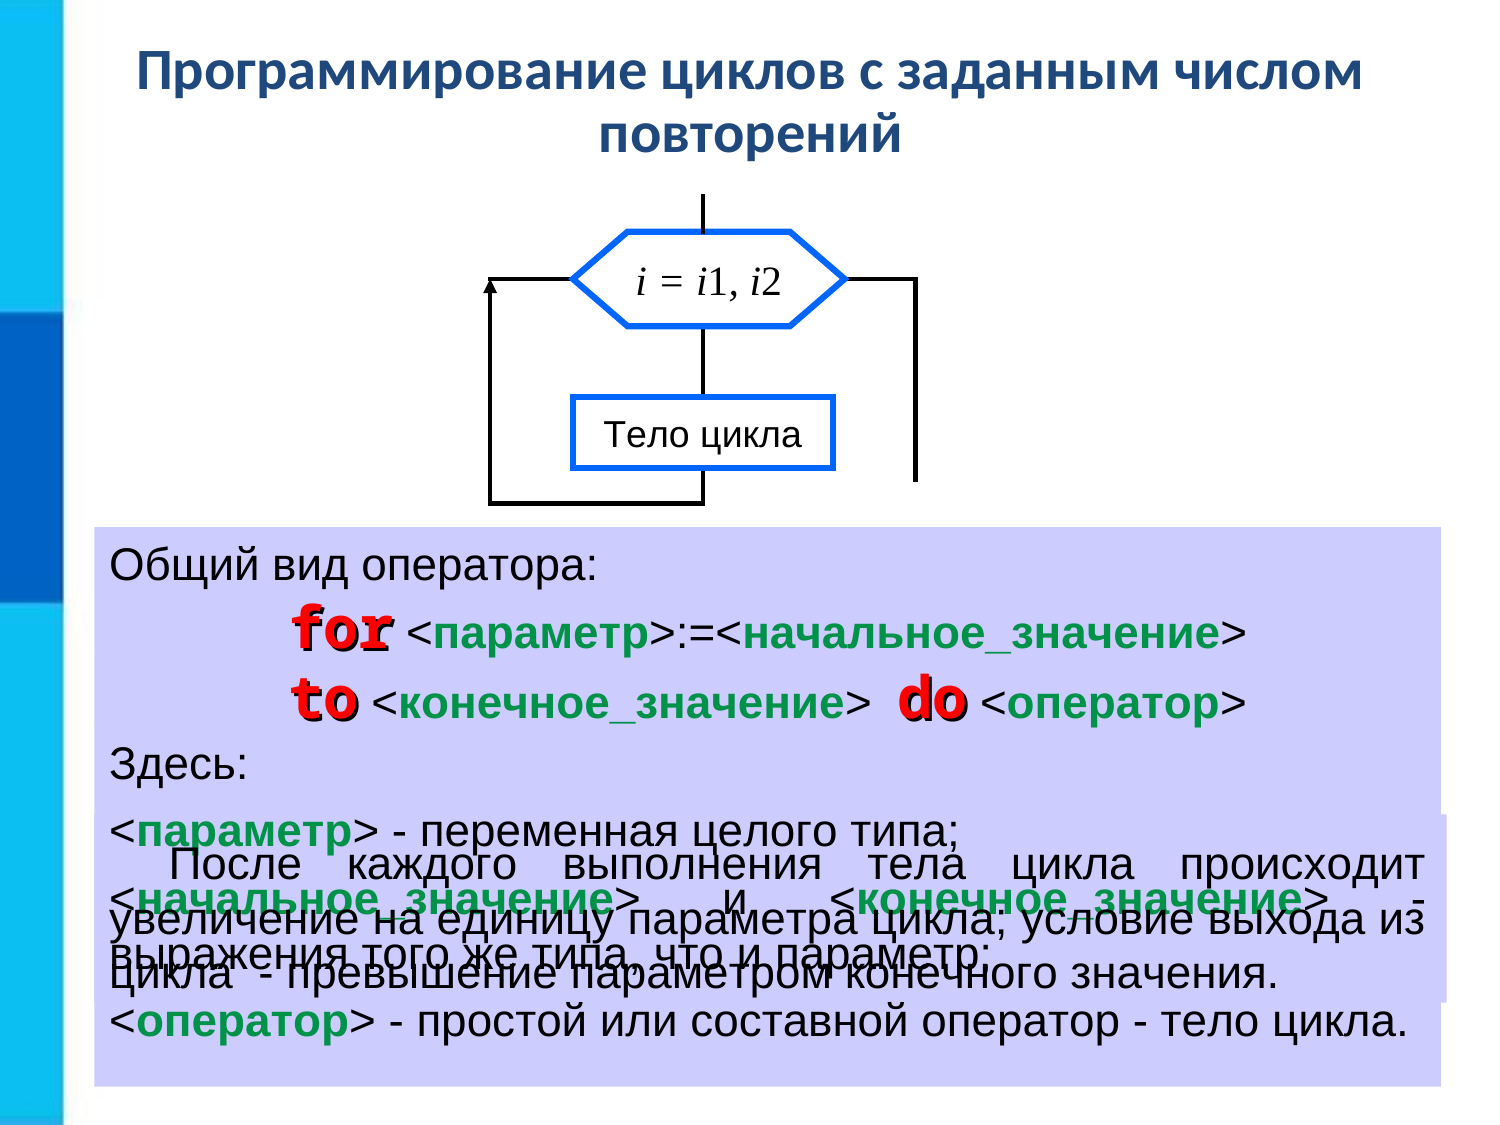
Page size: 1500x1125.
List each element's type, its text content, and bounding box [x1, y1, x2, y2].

text_box [1442, 814, 1447, 1003]
text_box Здесь: <параметр> - переменная целого типа; <начальное_значение> и <конечное_значение> - выражения того же типа, что и параметр; <оператор> - простой или составной оператор - тело цикла. [94, 1007, 1442, 1054]
text_box Программирование циклов с заданным числом повторений [76, 30, 1425, 173]
text_box Общий вид оператора: for <параметр>:=<начальное_значение> to <конечное_значение> do <оператор> [94, 527, 1442, 725]
picture [0, 0, 1500, 1125]
text_box Здесь: <параметр> - переменная целого типа; <начальное_значение> и <конечное_значение> - выражения того же типа, что и параметр; <оператор> - простой или составной оператор - тело цикла. [94, 725, 1442, 825]
text_box После каждого выполнения тела цикла происходит увеличение на единицу параметра цикла; условие выхода из цикла - превышение параметром конечного значения. [94, 825, 1442, 1007]
text_box [94, 1054, 1441, 1087]
text_box Тело цикла [572, 396, 833, 469]
text_box i = i1, i2 [572, 231, 845, 327]
